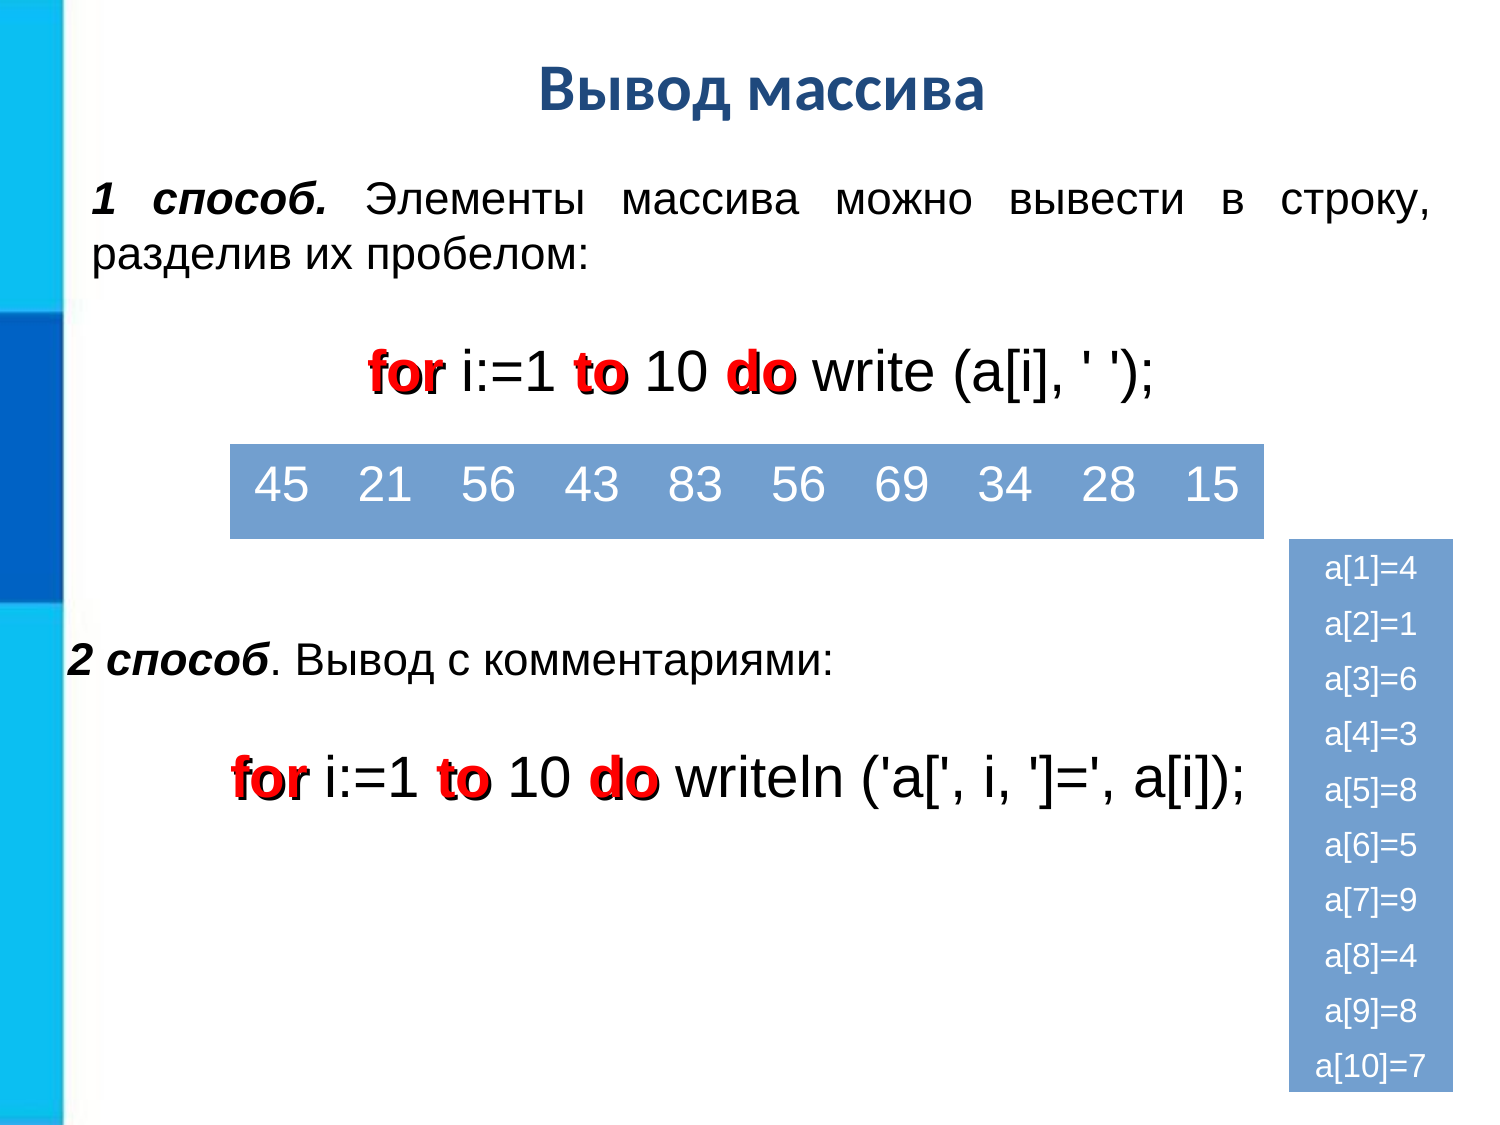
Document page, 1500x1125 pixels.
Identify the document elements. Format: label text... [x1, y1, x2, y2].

table_header 15 [1160, 444, 1264, 539]
picture [0, 0, 1500, 1125]
table_cell a[9]=8 [1289, 982, 1453, 1037]
table_header 69 [850, 444, 954, 539]
table_header 56 [747, 444, 850, 539]
table_cell a[5]=8 [1289, 760, 1453, 816]
table_header 45 [230, 444, 334, 539]
table_cell a[10]=7 [1289, 1037, 1453, 1092]
table_header 56 [437, 444, 540, 539]
table_cell a[7]=9 [1289, 871, 1453, 926]
table_header 83 [644, 444, 747, 539]
table_header 34 [954, 444, 1057, 539]
text_box 2 способ. Вывод с комментариями: for i:=1 to 10 do writeln ('a[', i, ']=', a[i]); [53, 621, 1289, 818]
table_cell a[3]=6 [1289, 650, 1453, 705]
table_cell a[6]=5 [1289, 816, 1453, 871]
table_header 21 [334, 444, 437, 539]
table_cell a[4]=3 [1289, 705, 1453, 760]
table_cell a[8]=4 [1289, 926, 1453, 982]
text_box 1 способ. Элементы массива можно вывести в строку, разделив их пробелом: for i:=1 to 10 do write (a[i], ' '); [76, 160, 1447, 482]
table_header a[1]=4 [1289, 539, 1453, 594]
table_header 28 [1057, 444, 1160, 539]
table_header 43 [540, 444, 644, 539]
table_cell a[2]=1 [1289, 594, 1453, 650]
text_box Вывод массива [100, 30, 1426, 138]
